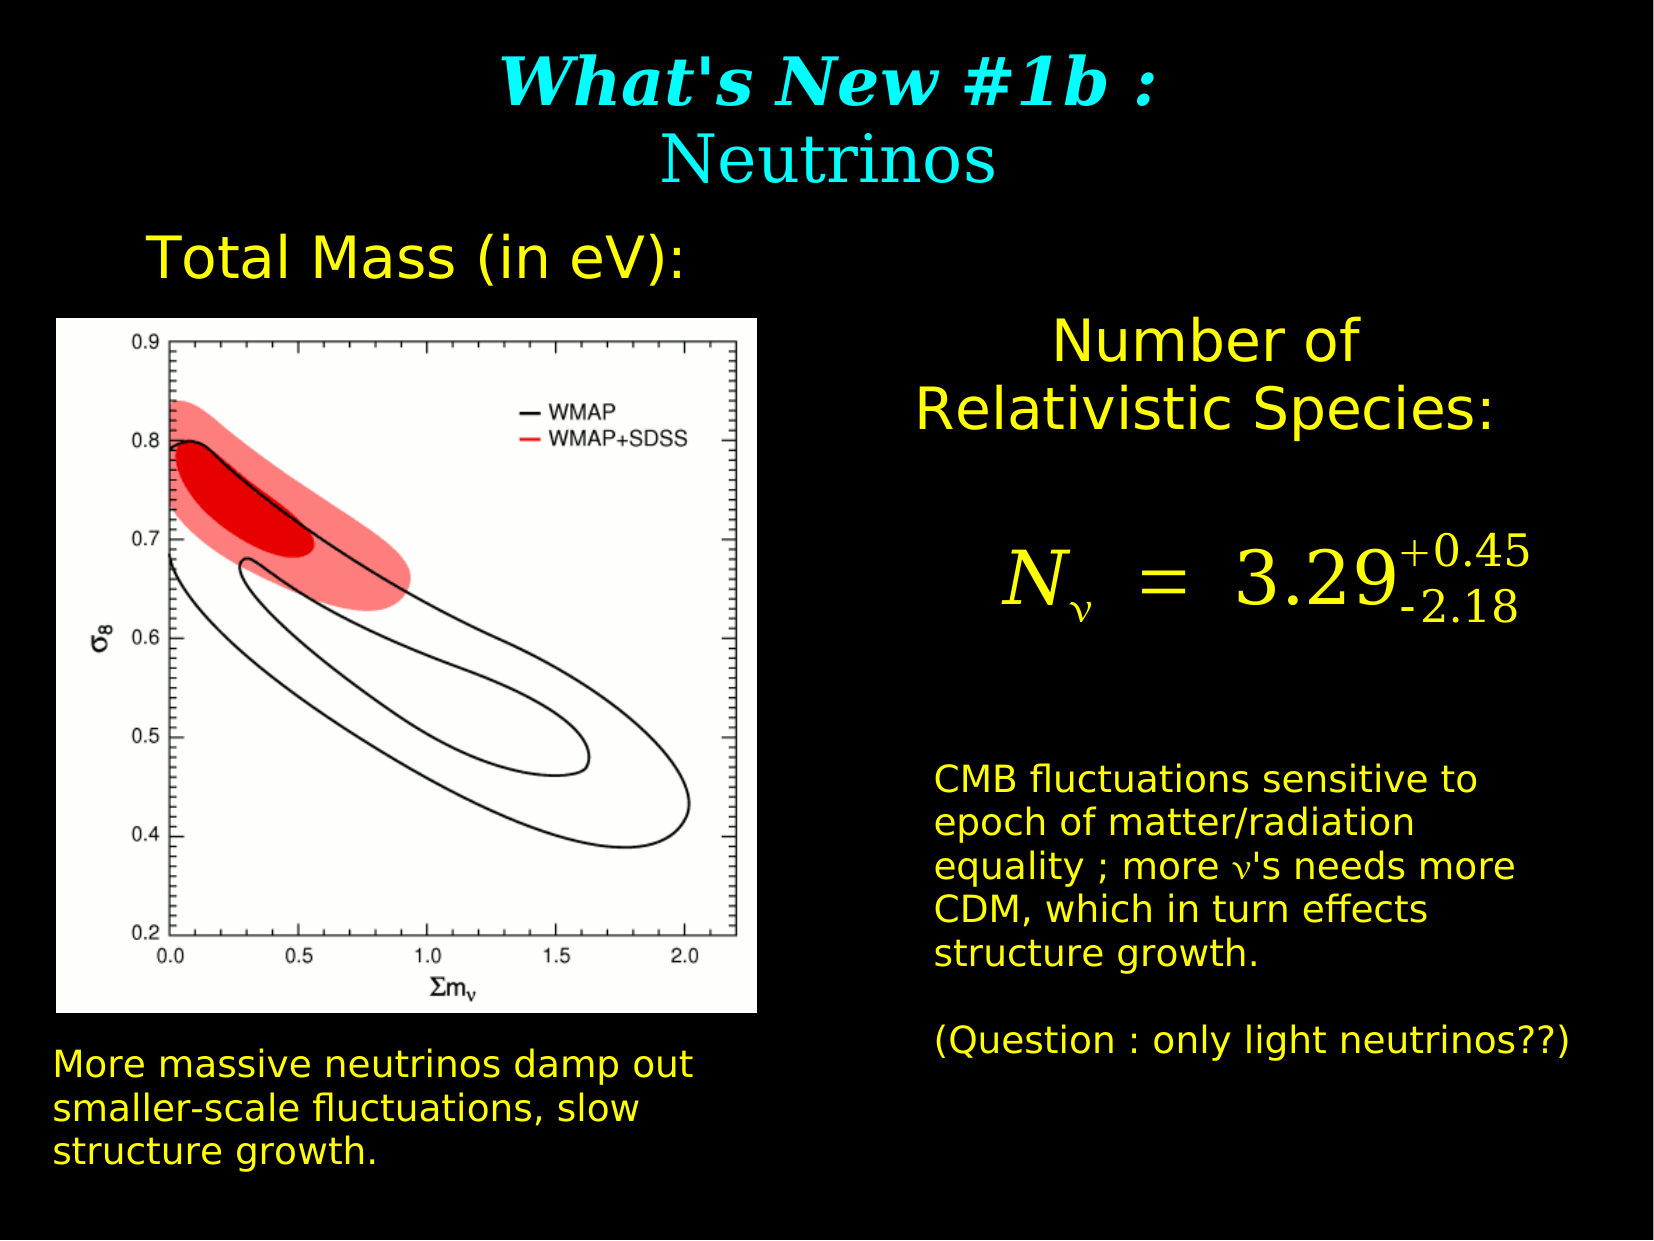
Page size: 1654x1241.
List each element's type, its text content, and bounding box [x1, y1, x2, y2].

text_box More massive neutrinos damp out smaller-scale fluctuations, slow structure growth. [37, 1035, 751, 1182]
text_box CMB fluctuations sensitive to epoch of matter/radiation equality ; more 's needs more CDM, which in turn effects structure growth. (Question : only light neutrinos??) [918, 750, 1594, 1073]
text_box Total Mass (in eV): [131, 217, 703, 301]
text_box What's New #1b : Neutrinos [483, 35, 1174, 207]
picture [56, 318, 757, 1013]
chart [997, 525, 1538, 637]
text_box Number of Relativistic Species: [900, 300, 1576, 451]
